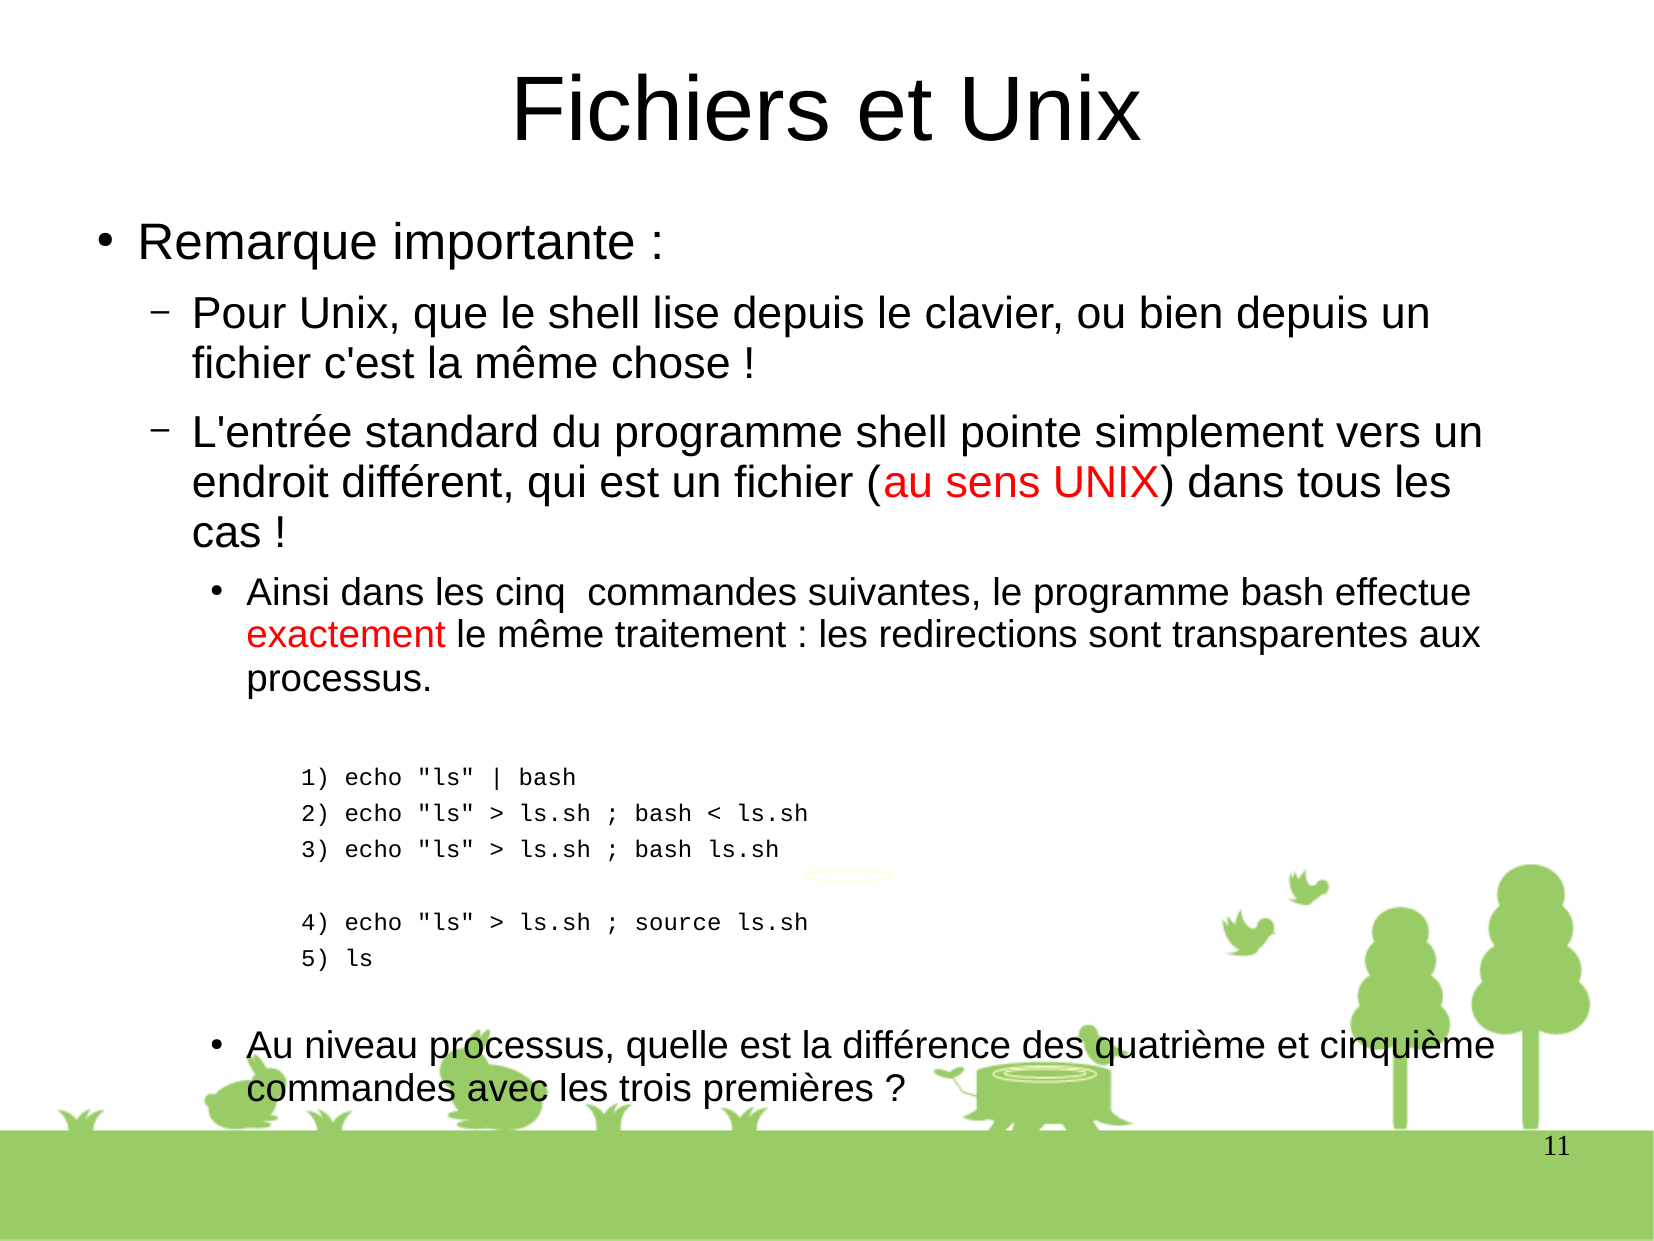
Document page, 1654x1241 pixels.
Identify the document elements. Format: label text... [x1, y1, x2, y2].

title Fichiers et Unix [11, 5, 1642, 213]
list Remarque importante : Pour Unix, que le shell lise depuis le clavier, ou bien depuis un fichier c'est la même chose ! L'entrée standard du programme shell pointe simplement vers un endroit différent, qui est un fichier (au sens UNIX) dans tous les cas ! Ainsi dans les cinq commandes suivantes, le programme bash effectue exactement le même traitement : les redirections sont transparentes aux processus. 1) echo "ls" | bash 2) echo "ls" > ls.sh ; bash < ls.sh 3) echo "ls" > ls.sh ; bash ls.sh 4) echo "ls" > ls.sh ; source ls.sh 5) ls Au niveau processus, quelle est la différence des quatrième et cinquième commandes avec les trois premières ? [82, 212, 1538, 1123]
picture [0, 0, 1654, 1241]
